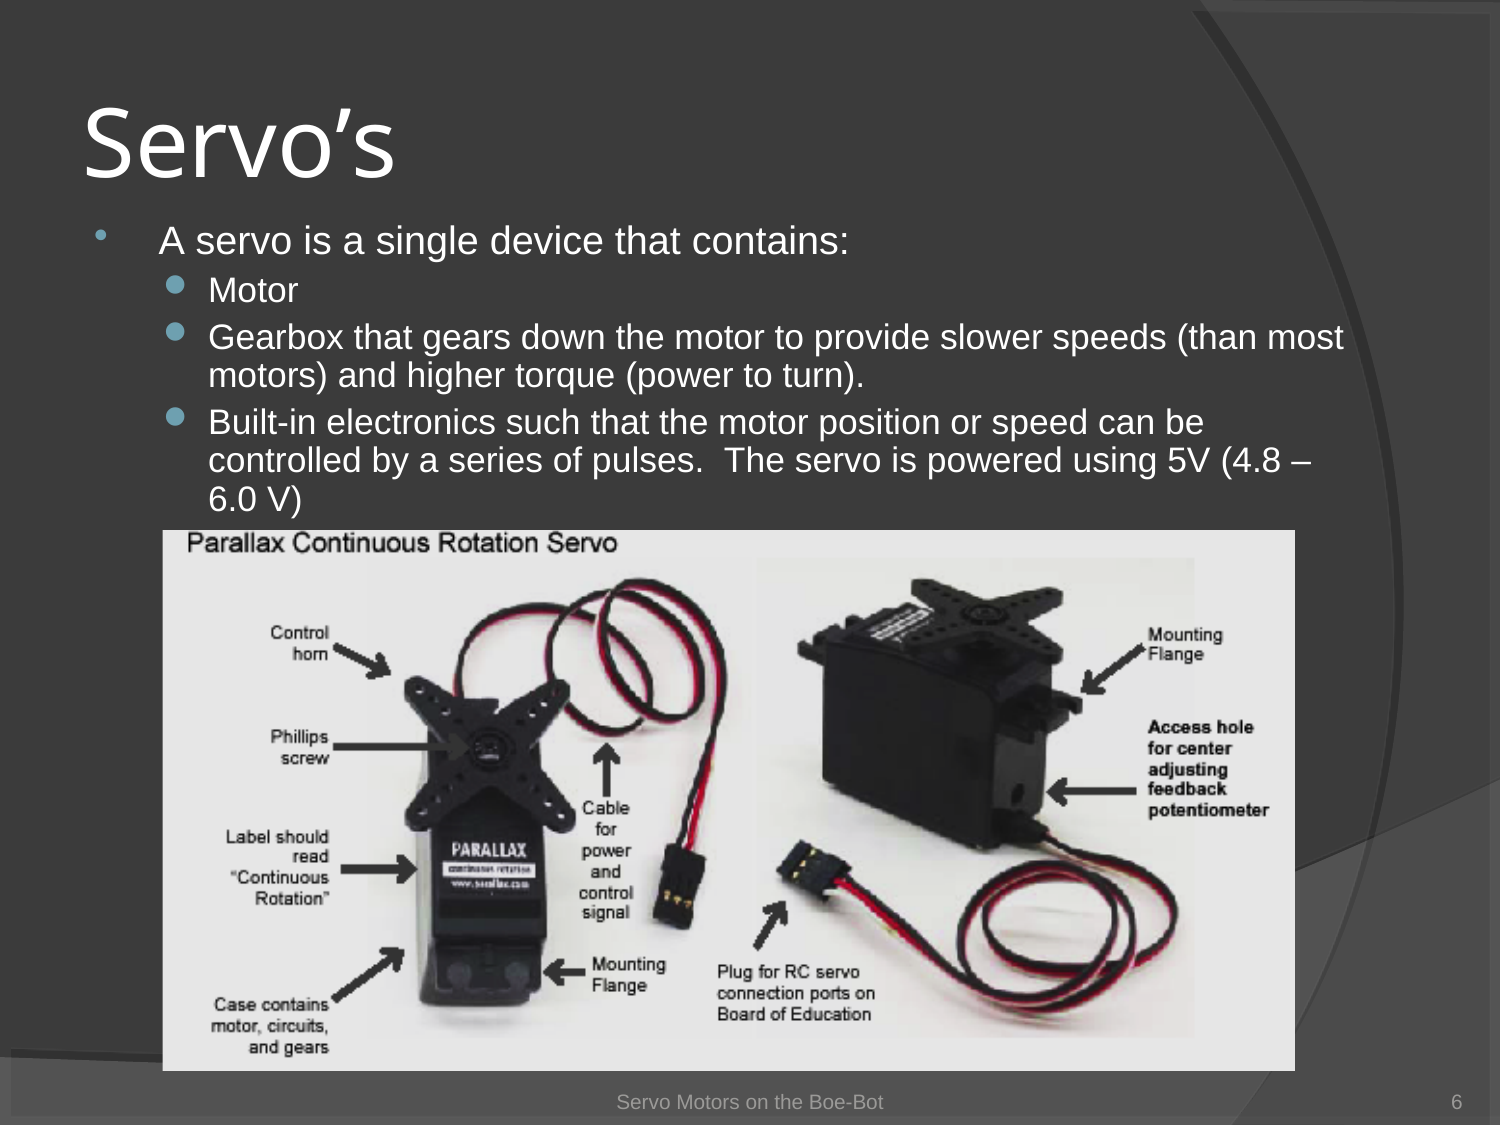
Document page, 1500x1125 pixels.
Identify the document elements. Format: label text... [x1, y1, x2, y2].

title Servo’s [74, 45, 1300, 233]
text_box <number> [1337, 1053, 1463, 1114]
picture [162, 530, 1295, 1071]
list A servo is a single device that contains: Motor Gearbox that gears down the motor to provide slower speeds (than most motors) and higher torque (power to turn). Built-in electronics such that the motor position or speed can be controlled by a series of pulses. The servo is powered using 5V (4.8 – 6.0 V) [75, 212, 1363, 574]
text_box Servo Motors on the Boe-Bot [512, 1071, 988, 1114]
